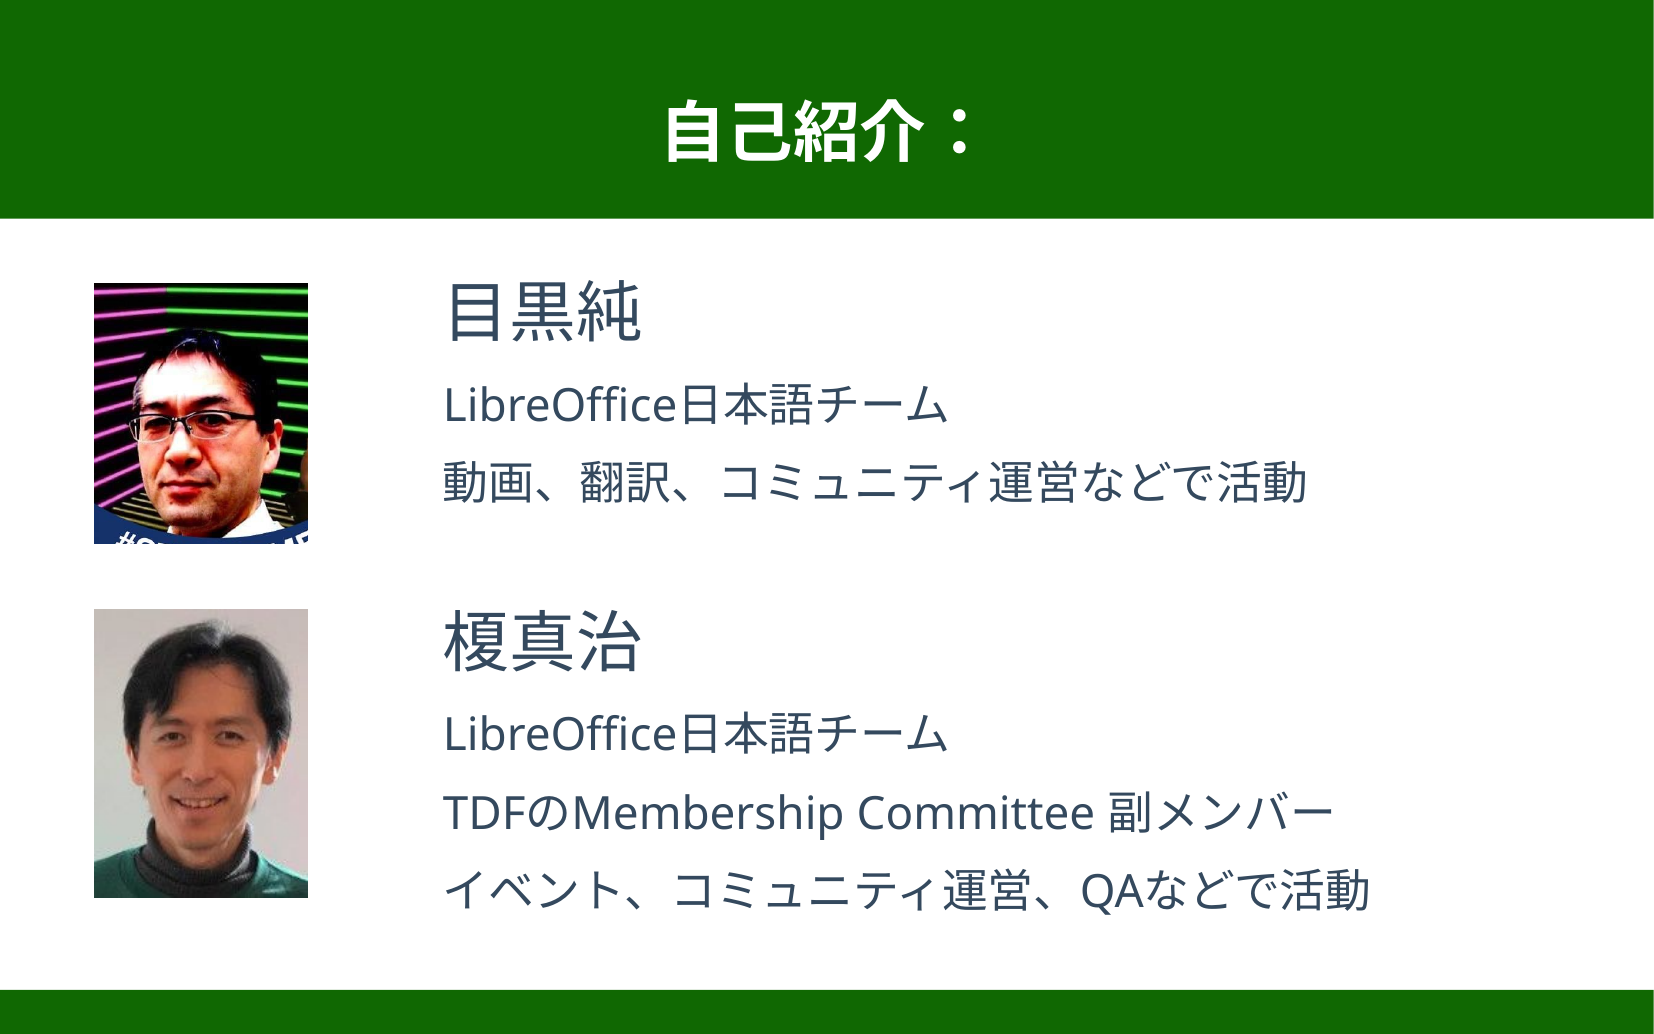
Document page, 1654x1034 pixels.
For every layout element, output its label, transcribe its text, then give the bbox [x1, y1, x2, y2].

picture [94, 609, 308, 898]
title 自己紹介： [82, 41, 1571, 214]
picture [94, 283, 308, 544]
list 目黒純 LibreOffice日本語チーム 動画、翻訳、コミュニティ運営などで活動 榎真治 LibreOffice日本語チーム TDFのMembership Committee 副メンバー イベント、コミュニティ運営、QAなどで活動 [372, 259, 1595, 951]
